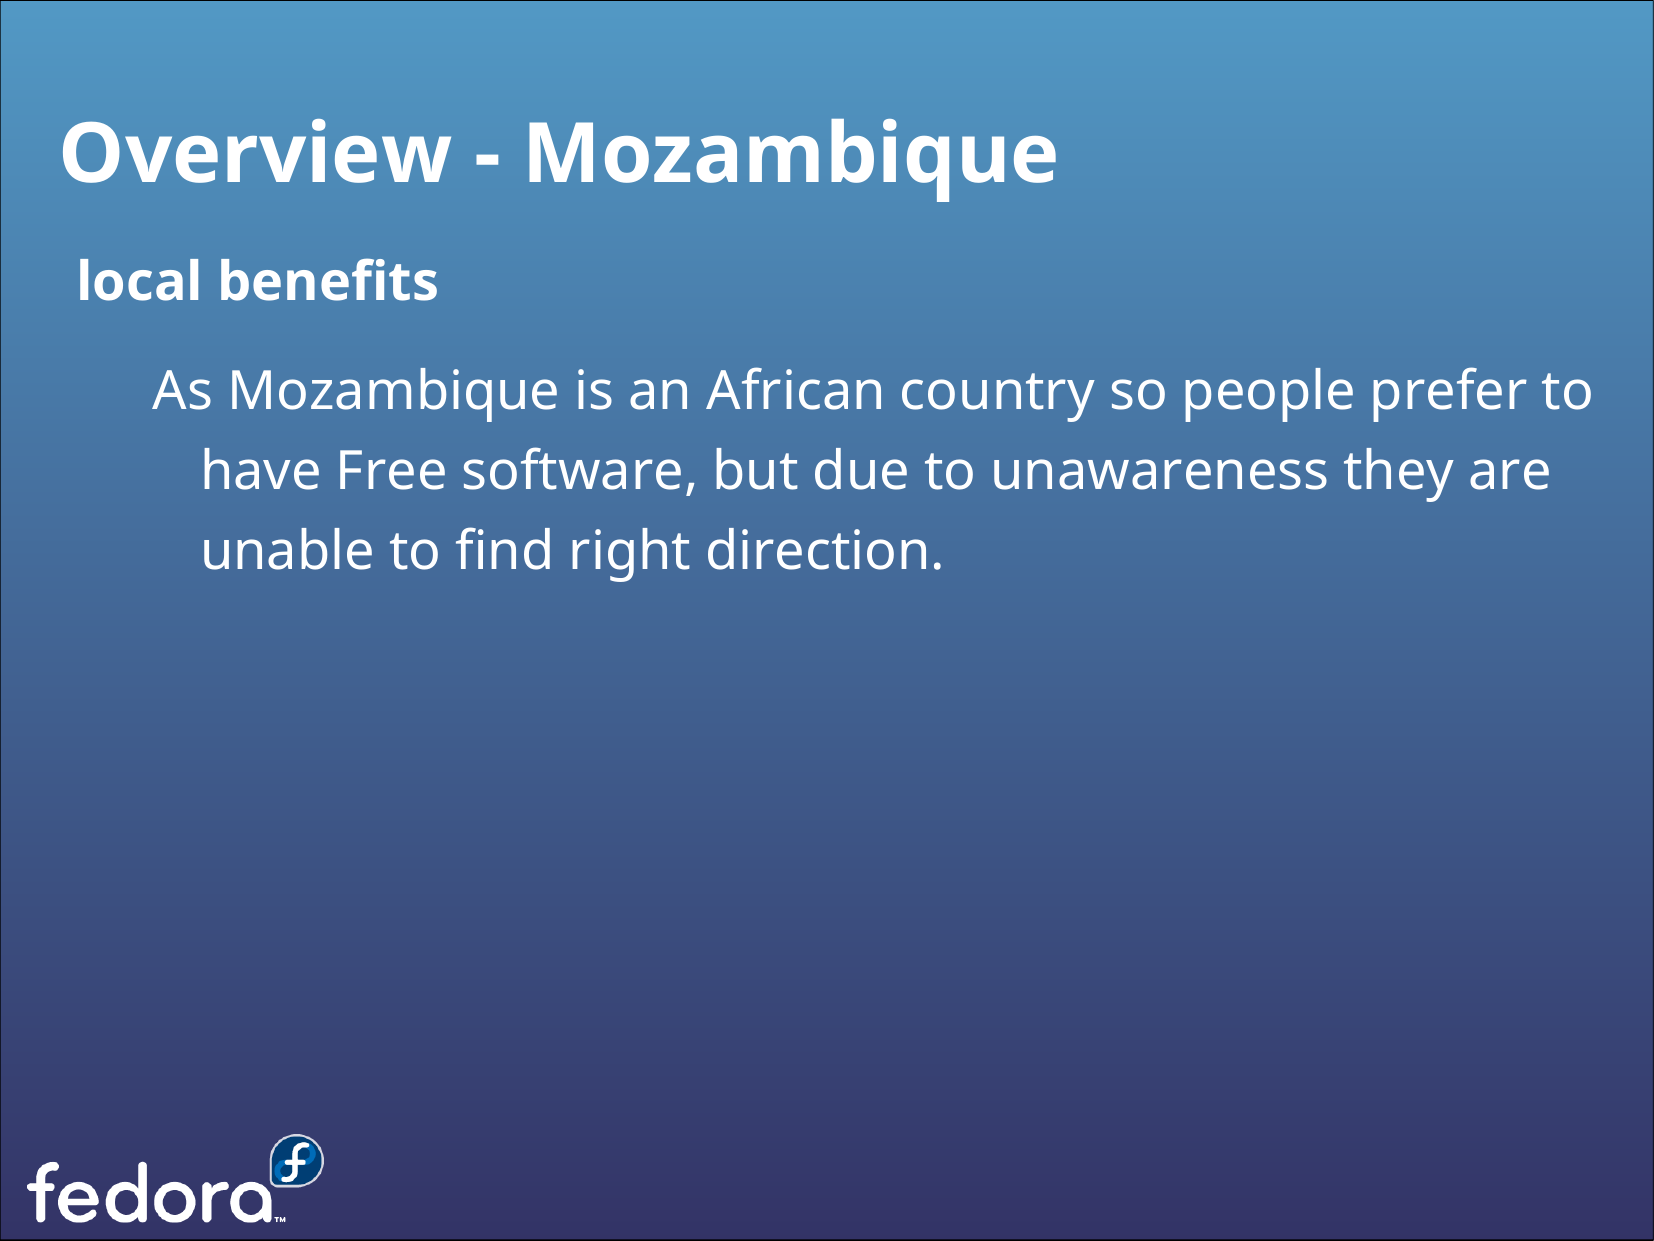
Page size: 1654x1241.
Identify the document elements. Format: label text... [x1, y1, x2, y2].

list local benefits As Mozambique is an African country so people prefer to have Free software, but due to unawareness they are unable to find right direction. [59, 236, 1624, 1063]
picture [26, 1133, 325, 1223]
title Overview - Mozambique [59, 95, 1624, 200]
